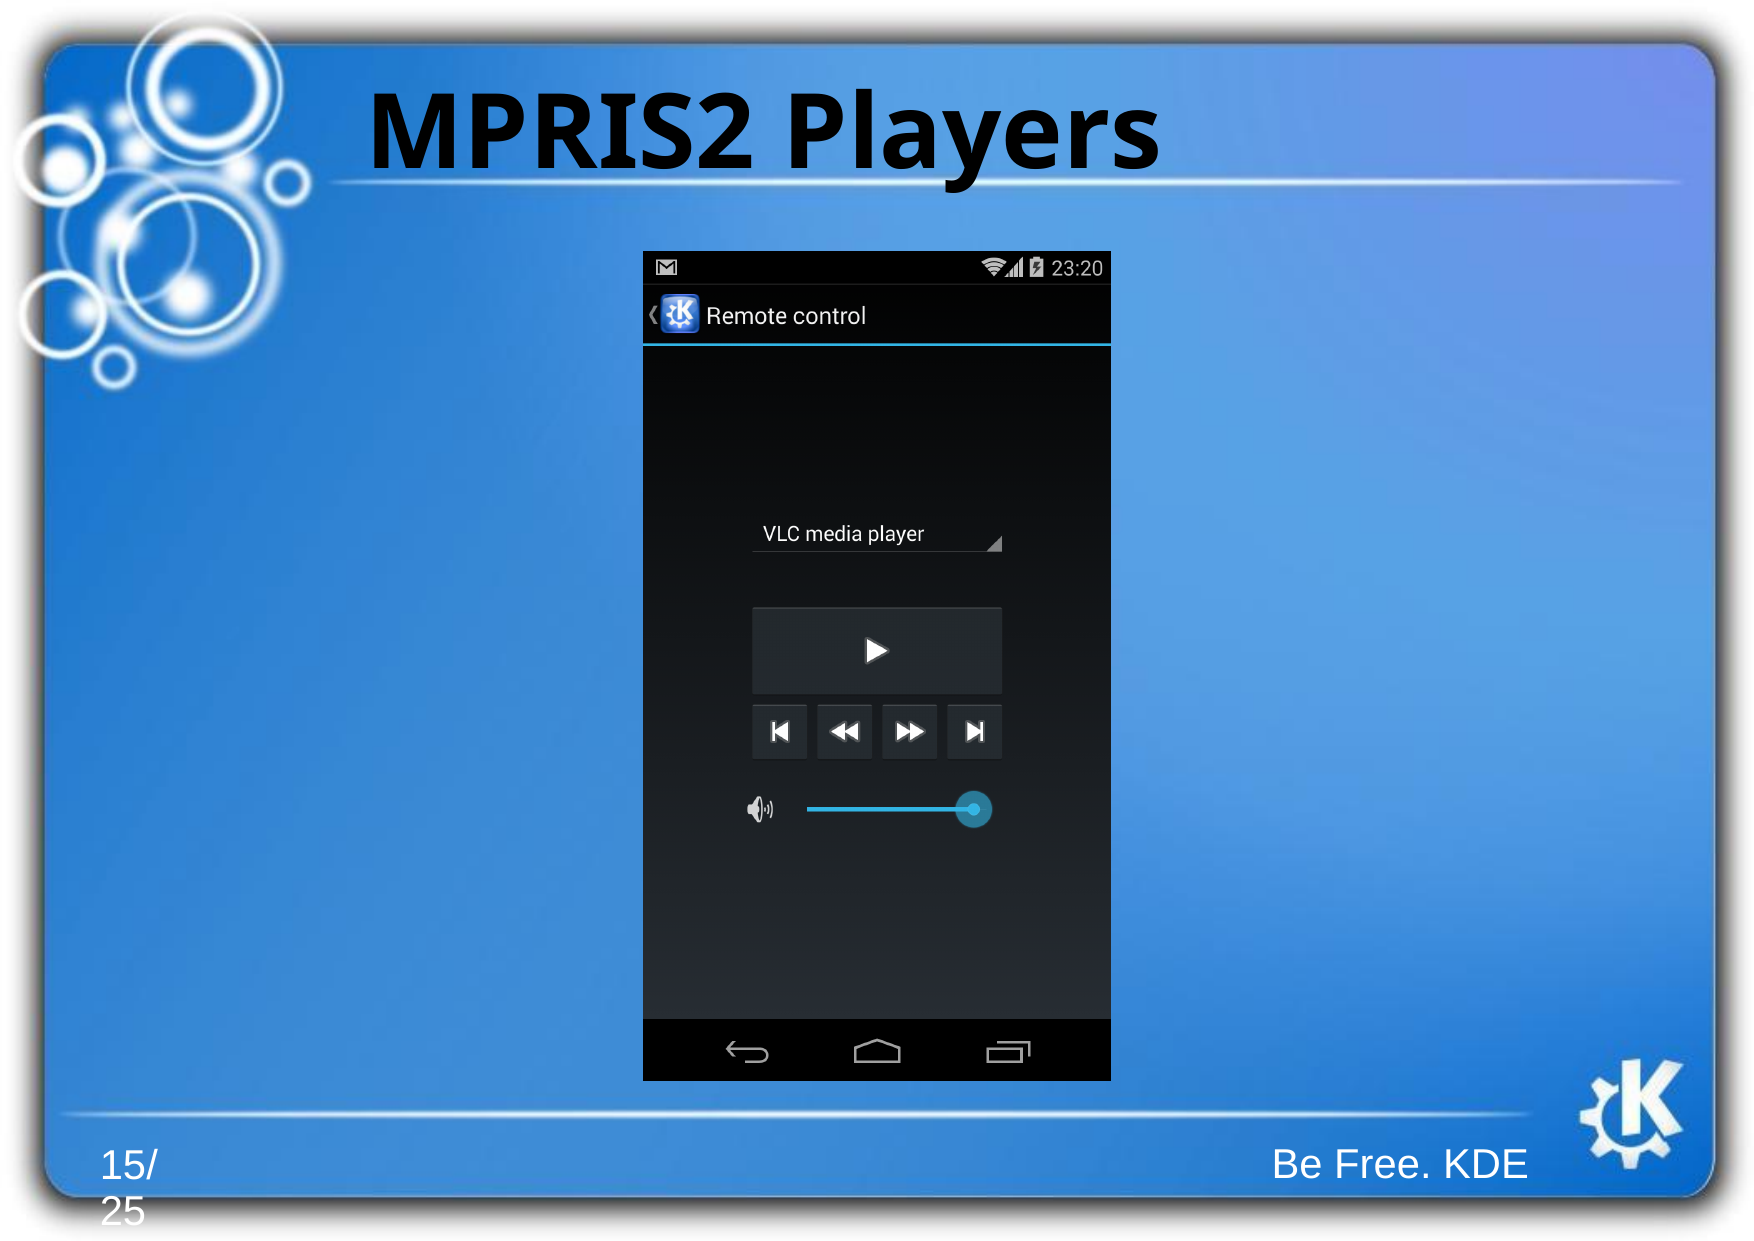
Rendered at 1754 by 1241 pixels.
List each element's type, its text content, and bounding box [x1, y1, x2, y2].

picture [0, 0, 1754, 1241]
title MPRIS2 Players [350, 49, 1649, 174]
